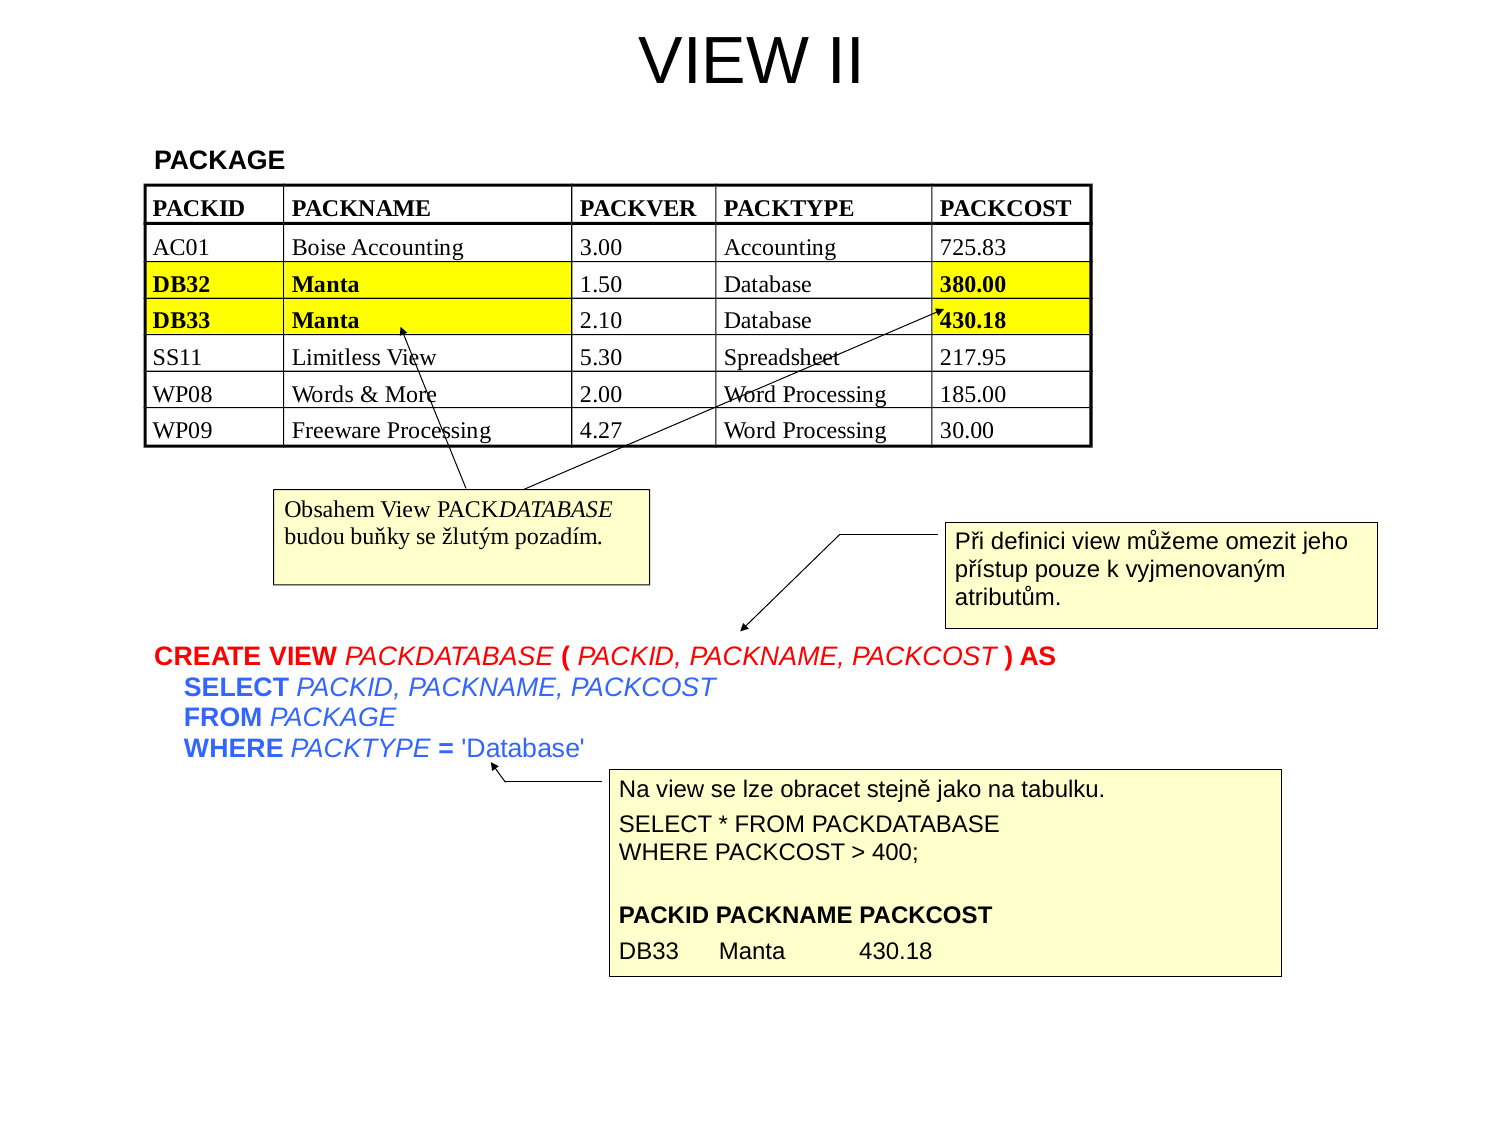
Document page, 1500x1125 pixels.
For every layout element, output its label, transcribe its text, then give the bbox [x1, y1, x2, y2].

chart [58, 34, 1403, 1022]
title VIEW II [76, 0, 1427, 114]
